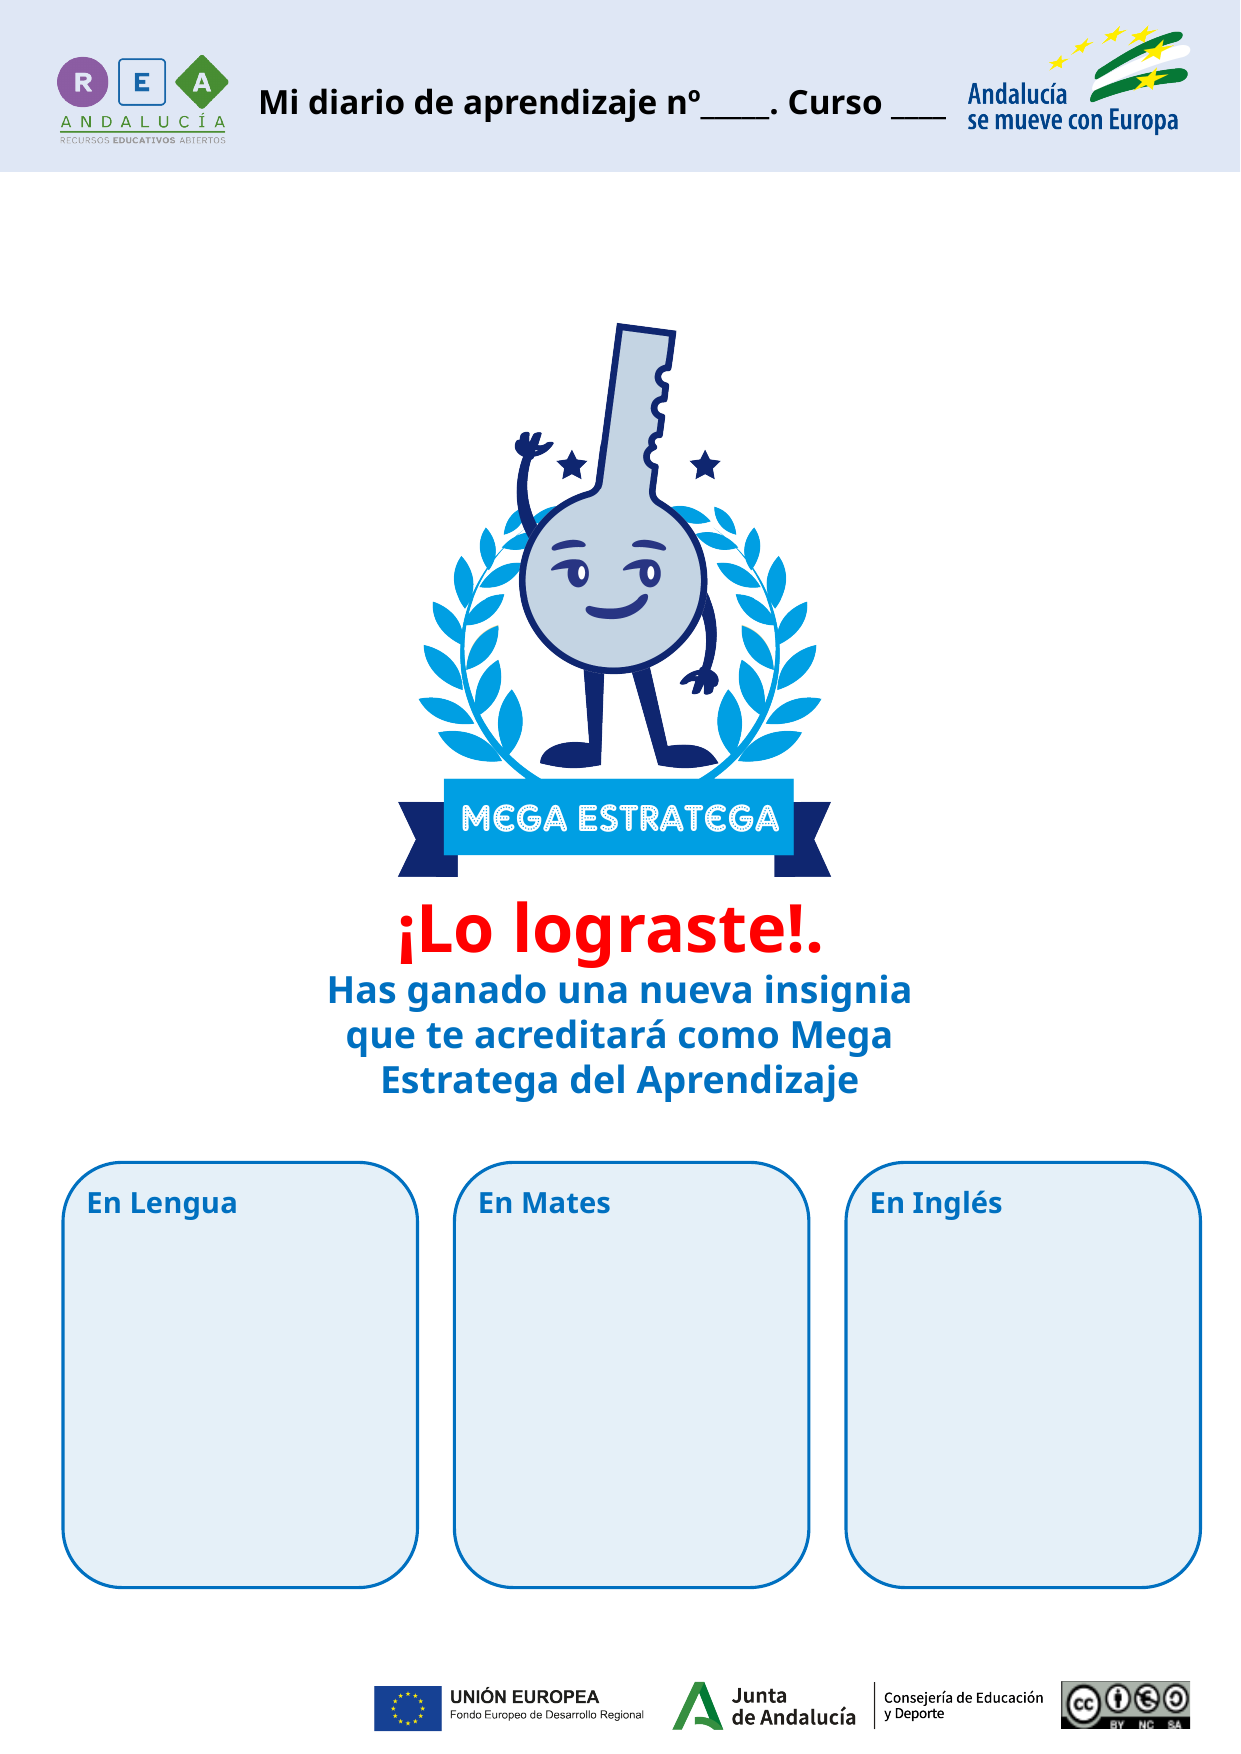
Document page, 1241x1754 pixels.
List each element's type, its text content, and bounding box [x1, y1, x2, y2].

text_box En Lengua [72, 1177, 253, 1227]
text_box Mi diario de aprendizaje nº_____. Curso ____ [243, 74, 961, 129]
text_box [846, 1162, 1201, 1588]
picture [353, 1657, 1191, 1745]
picture [961, 23, 1197, 141]
text_box En Mates [463, 1177, 626, 1227]
text_box [63, 1162, 418, 1588]
text_box En Inglés [855, 1177, 1018, 1227]
picture [43, 50, 242, 149]
picture [157, 172, 1044, 1042]
text_box ¡Lo lograste!. Has ganado una nueva insignia que te acreditará como Mega Estratega del Aprendizaje [285, 878, 955, 1073]
text_box [454, 1162, 809, 1588]
text_box [0, 0, 1240, 172]
